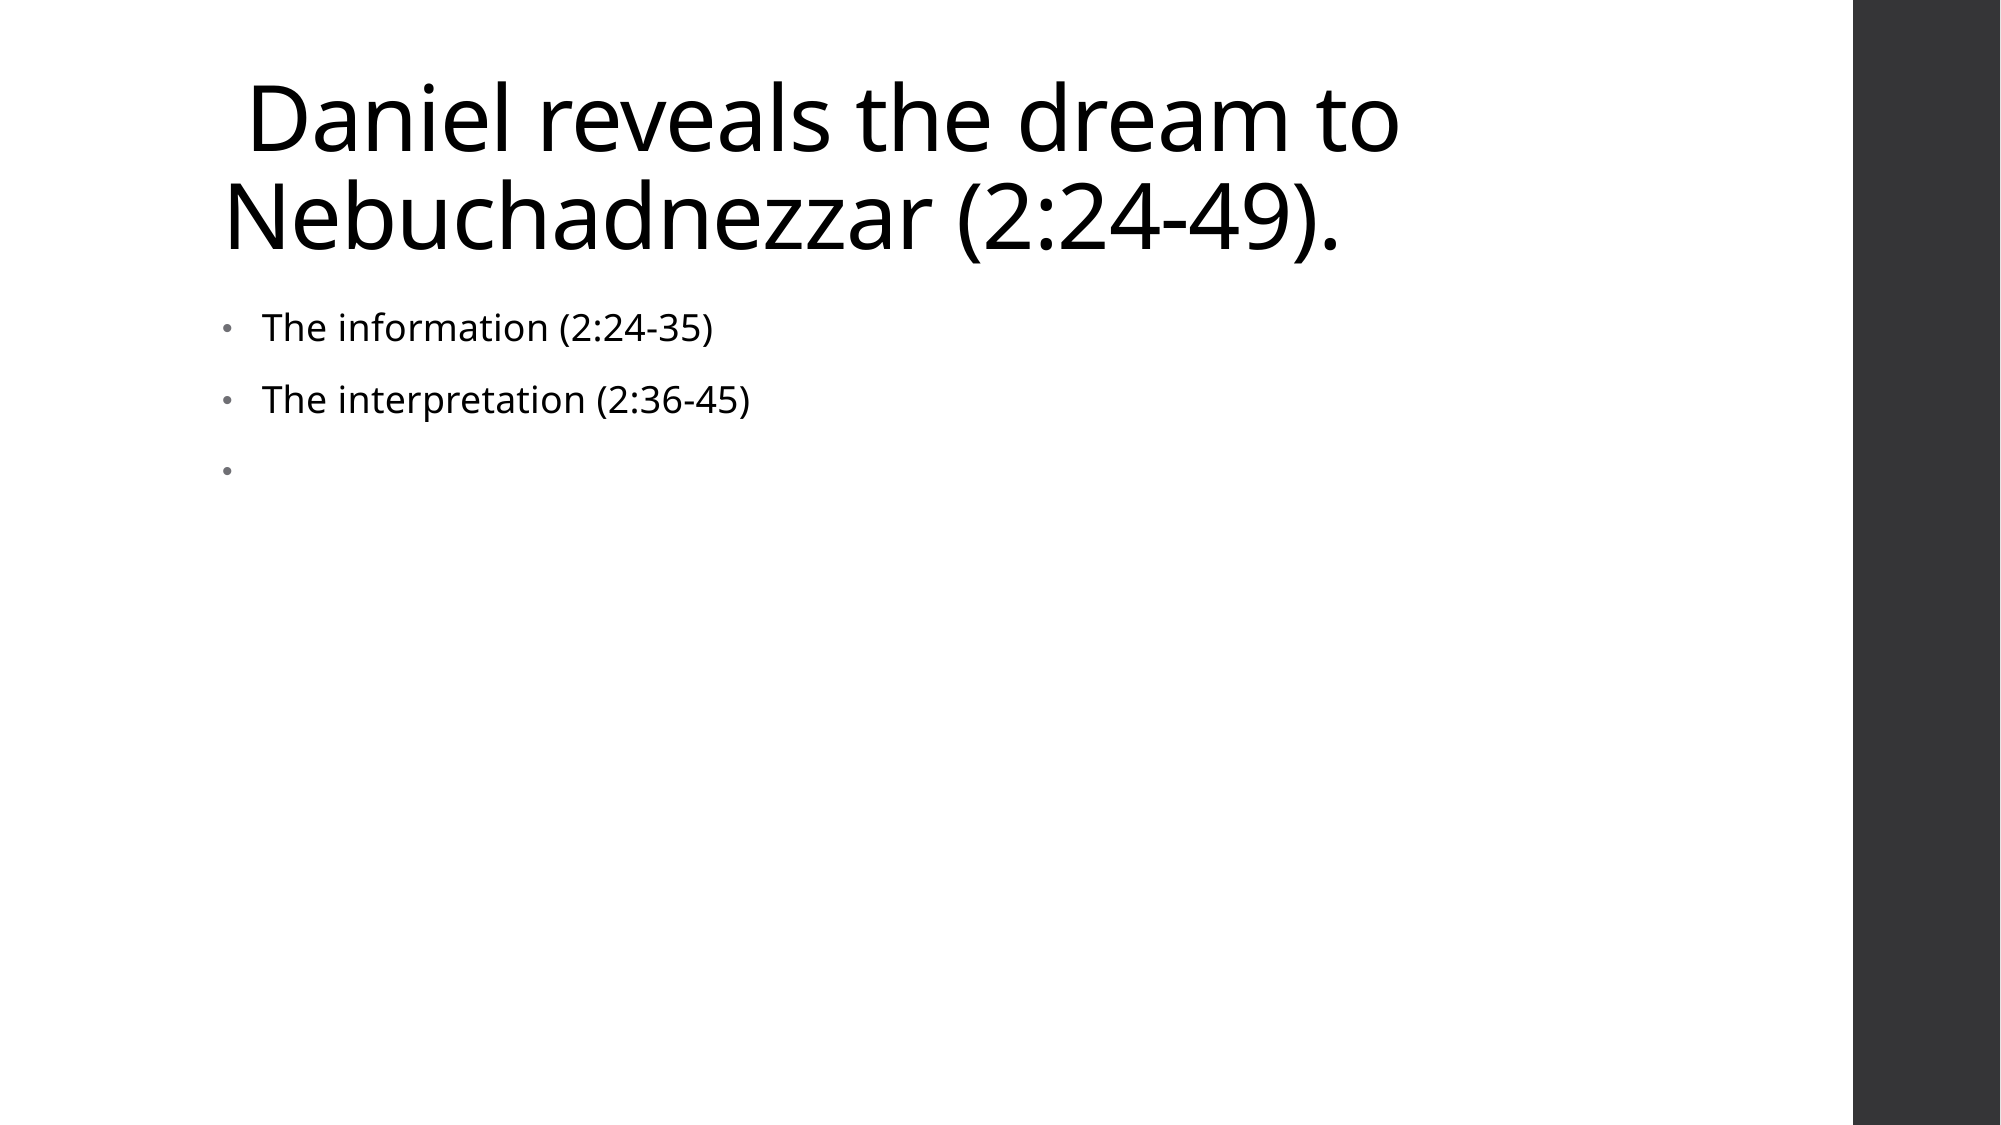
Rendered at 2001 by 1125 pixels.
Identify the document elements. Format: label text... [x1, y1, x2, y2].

title Daniel reveals the dream to Nebuchadnezzar (2:24-49). [206, 60, 1797, 278]
list The information (2:24-35) The interpretation (2:36-45) [206, 299, 1617, 1014]
